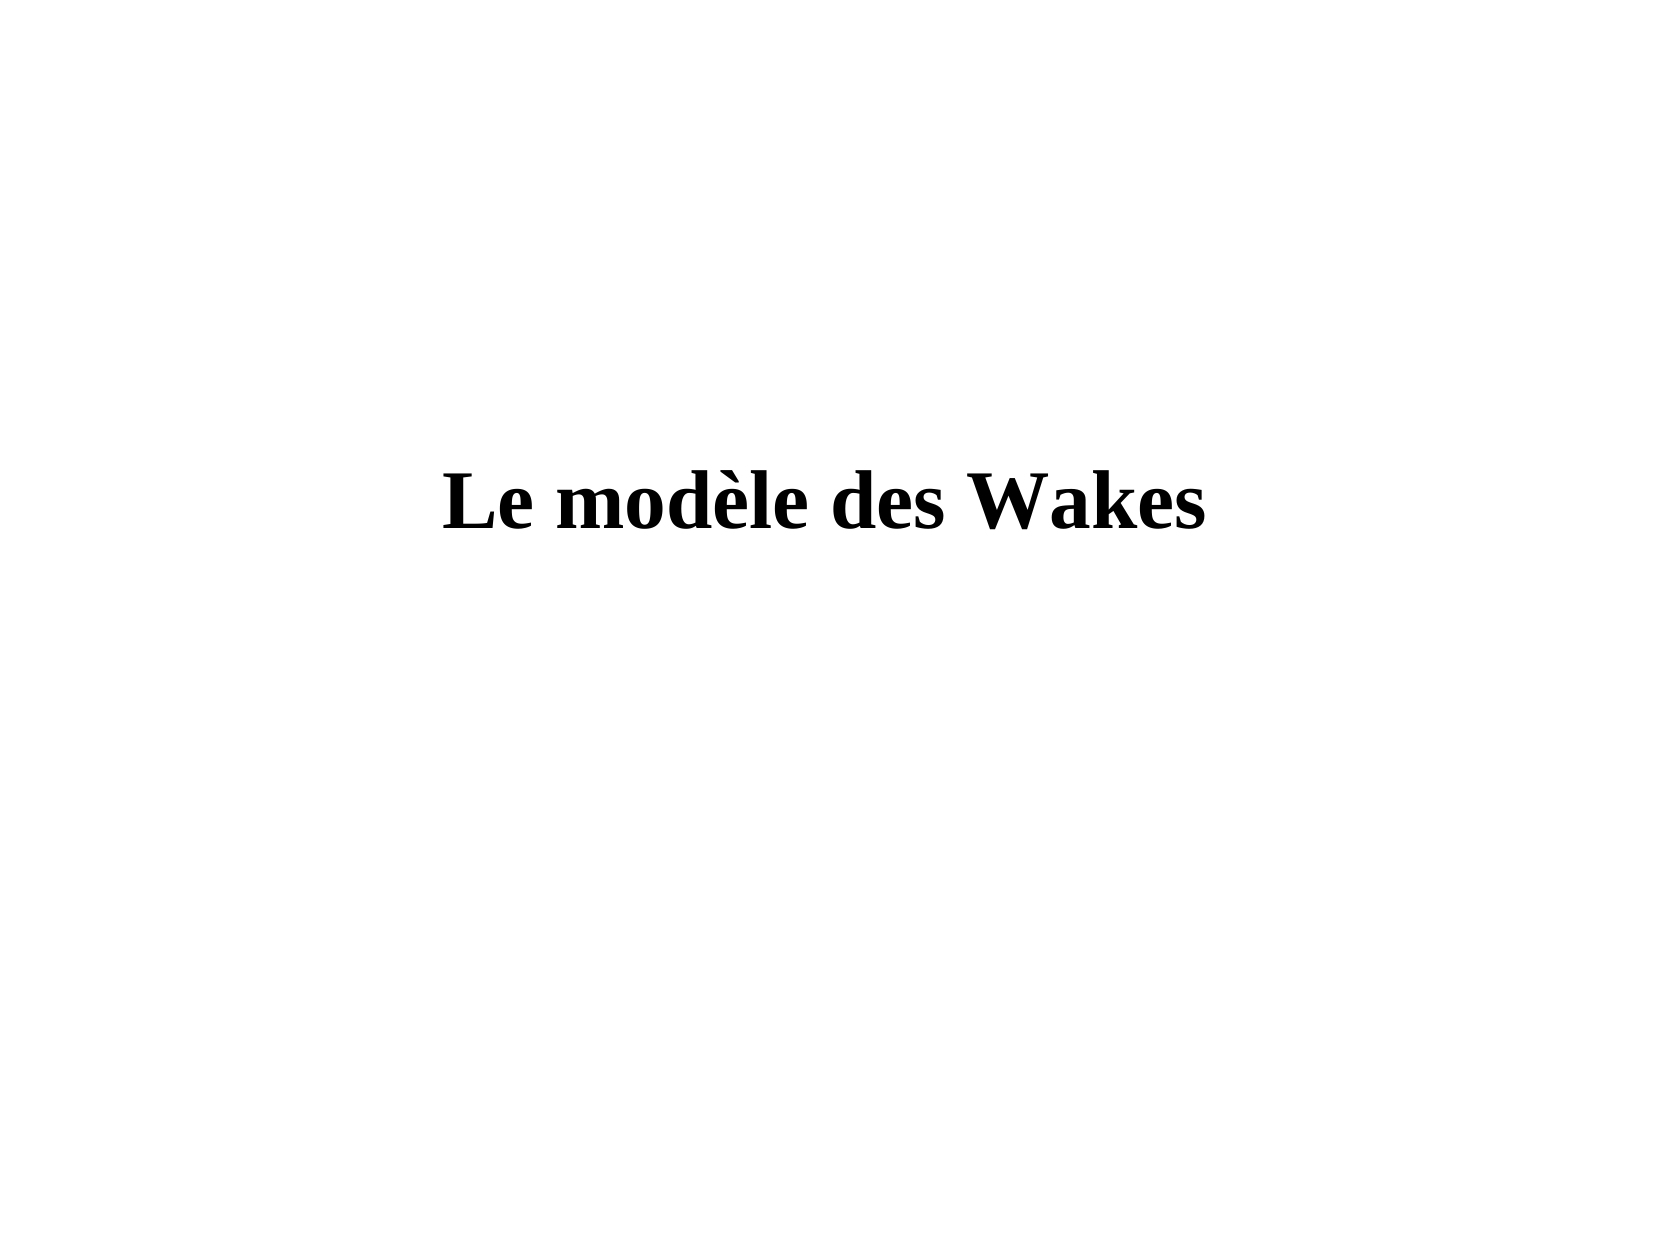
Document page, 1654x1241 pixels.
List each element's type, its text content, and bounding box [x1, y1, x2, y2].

text_box Le modèle des Wakes [442, 454, 1208, 580]
